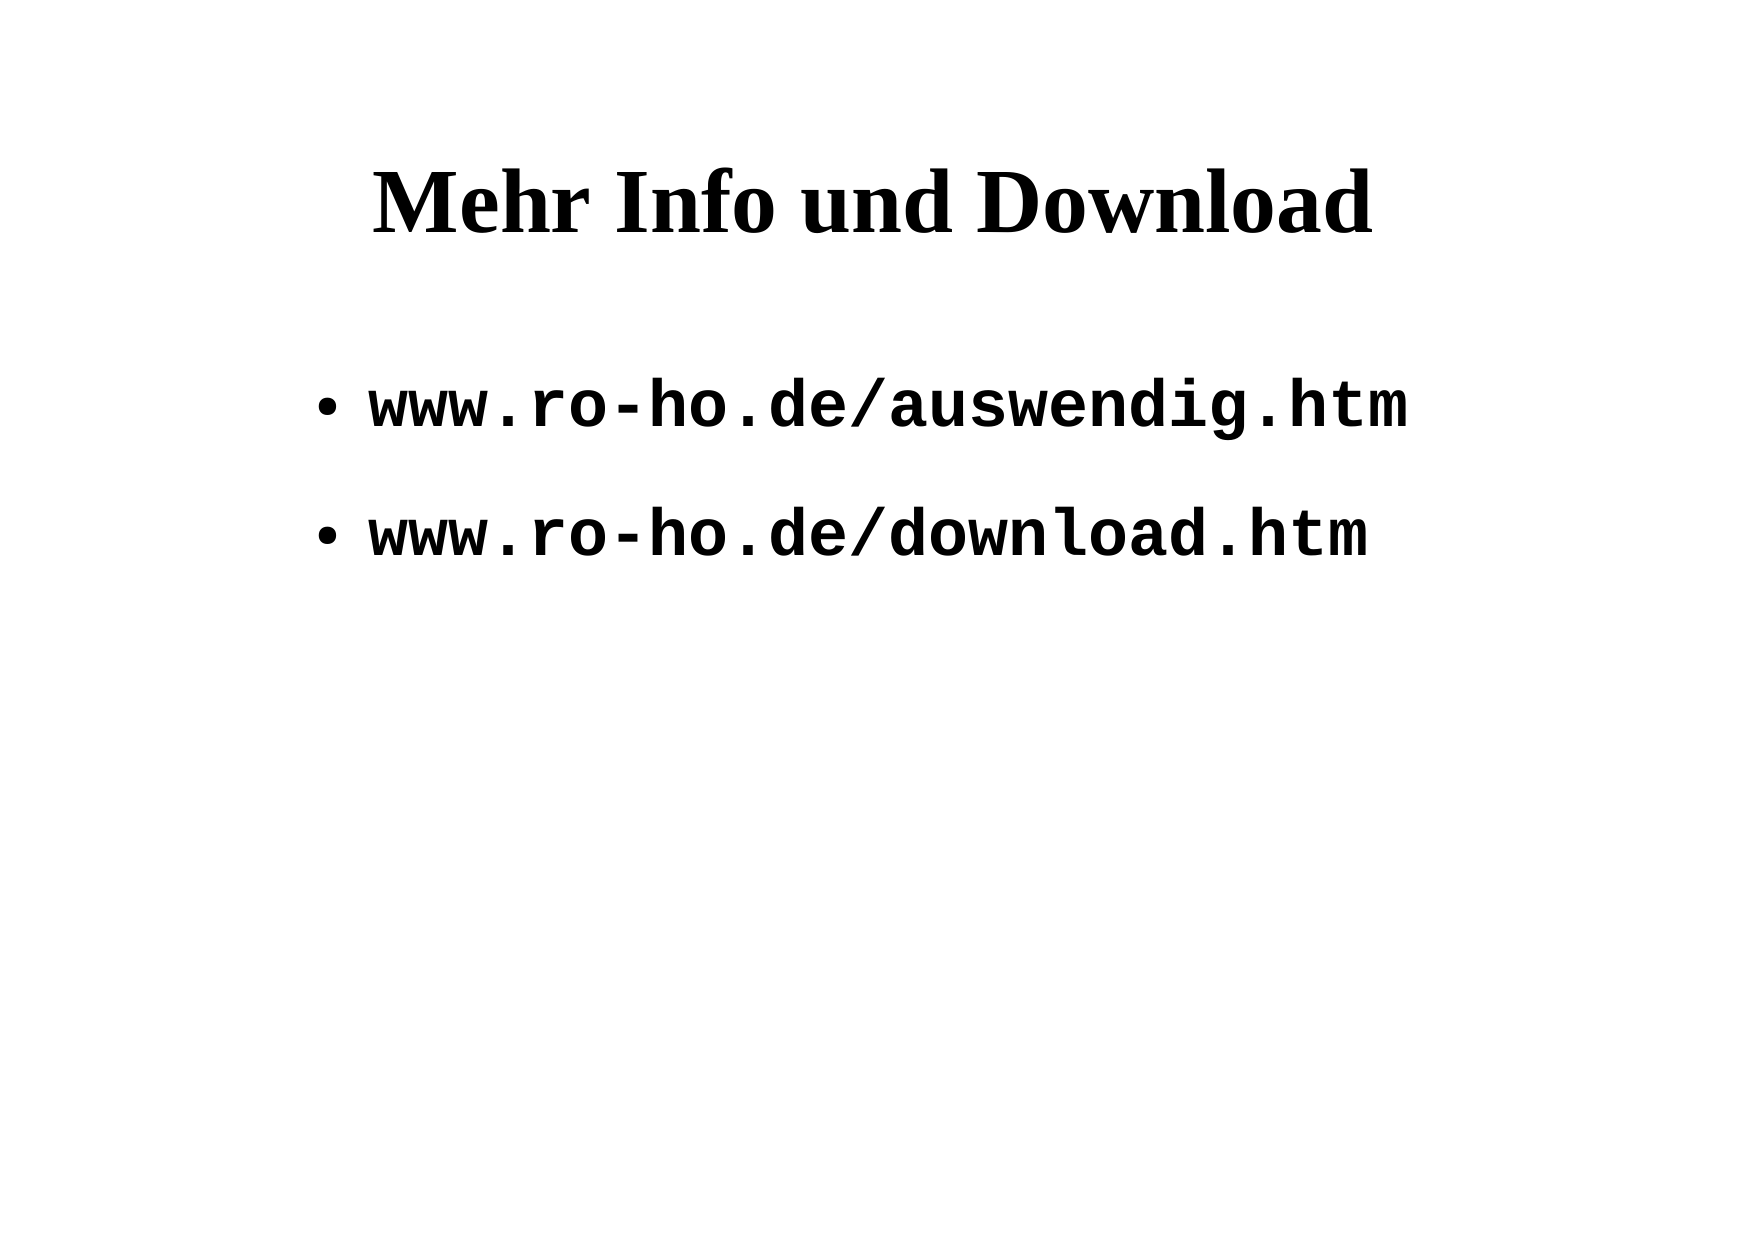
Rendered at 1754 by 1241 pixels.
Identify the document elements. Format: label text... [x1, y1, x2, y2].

list www.ro-ho.de/auswendig.htm www.ro-ho.de/download.htm [297, 371, 1636, 1047]
title Mehr Info und Download [225, 118, 1522, 285]
